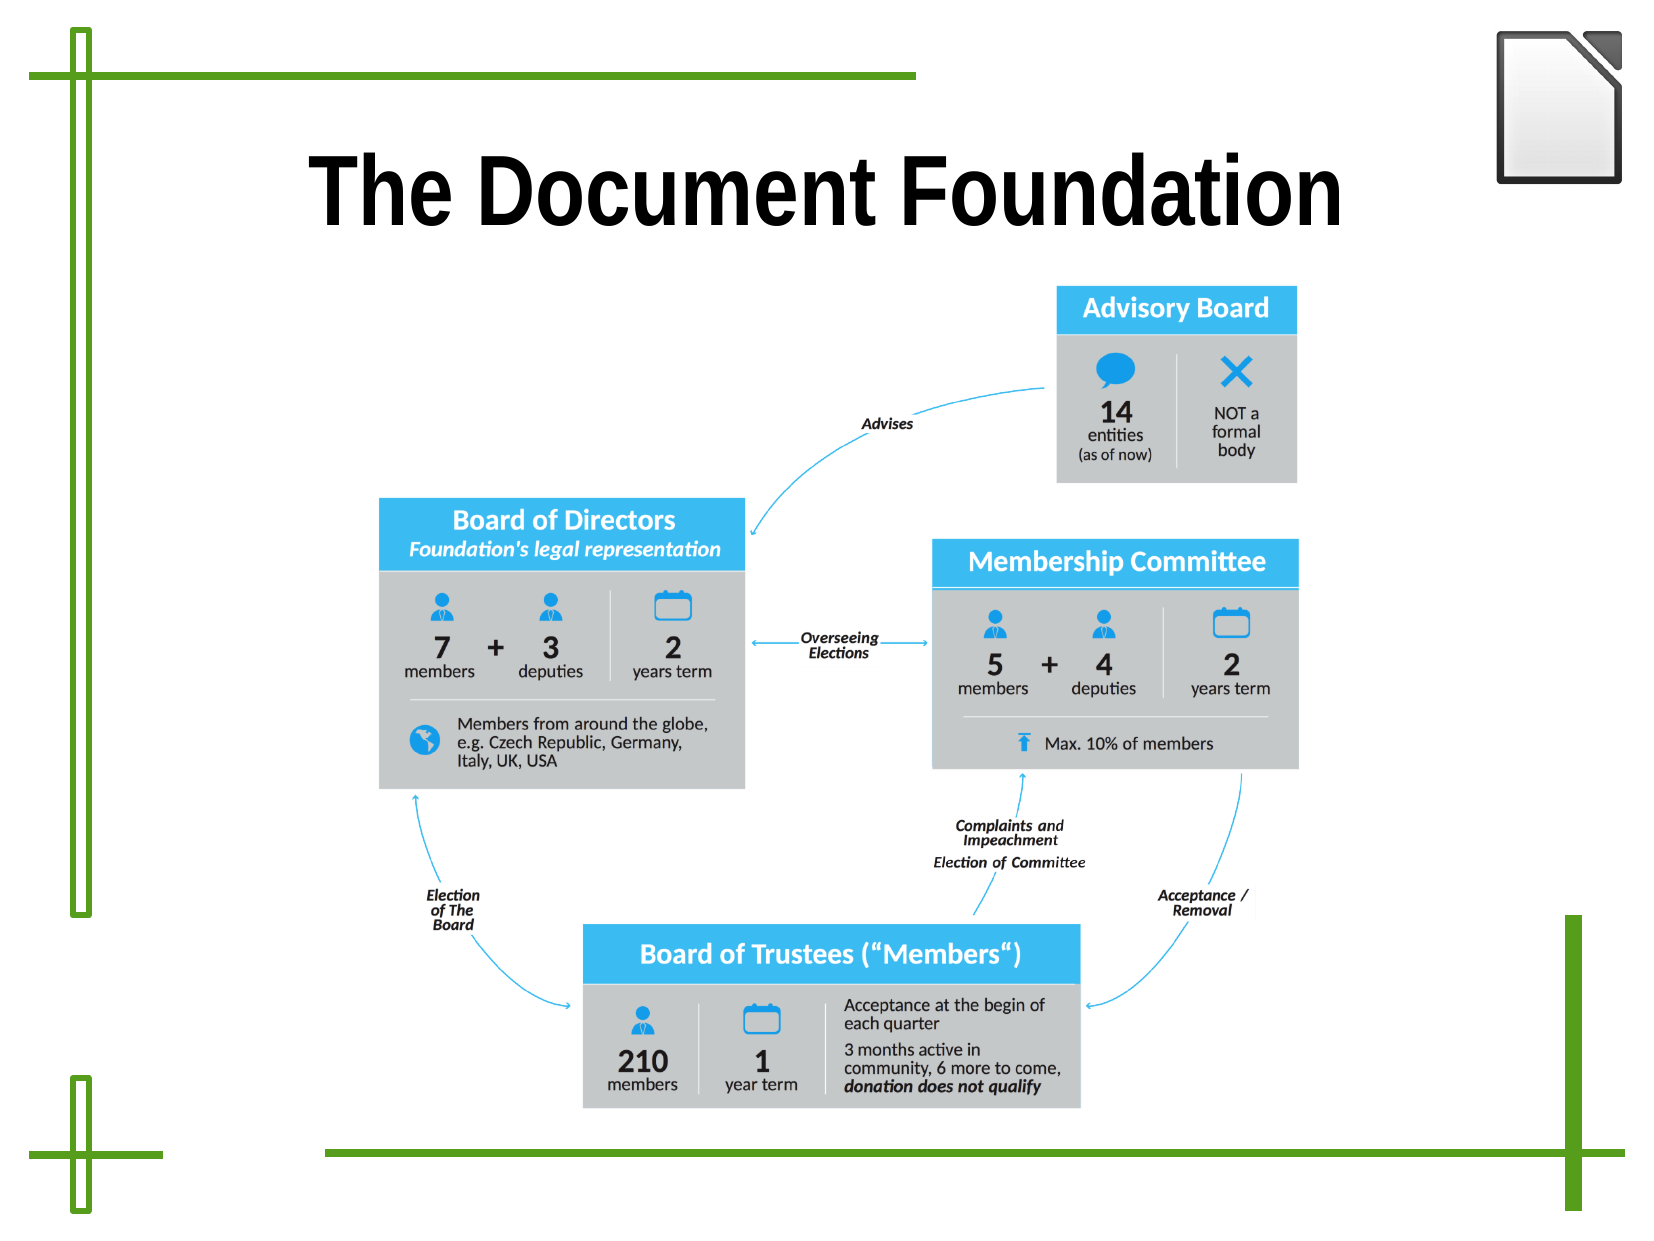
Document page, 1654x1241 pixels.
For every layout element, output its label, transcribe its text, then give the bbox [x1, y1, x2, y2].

picture [1494, 29, 1624, 186]
title The Document Foundation [118, 118, 1536, 260]
picture [363, 271, 1309, 1123]
